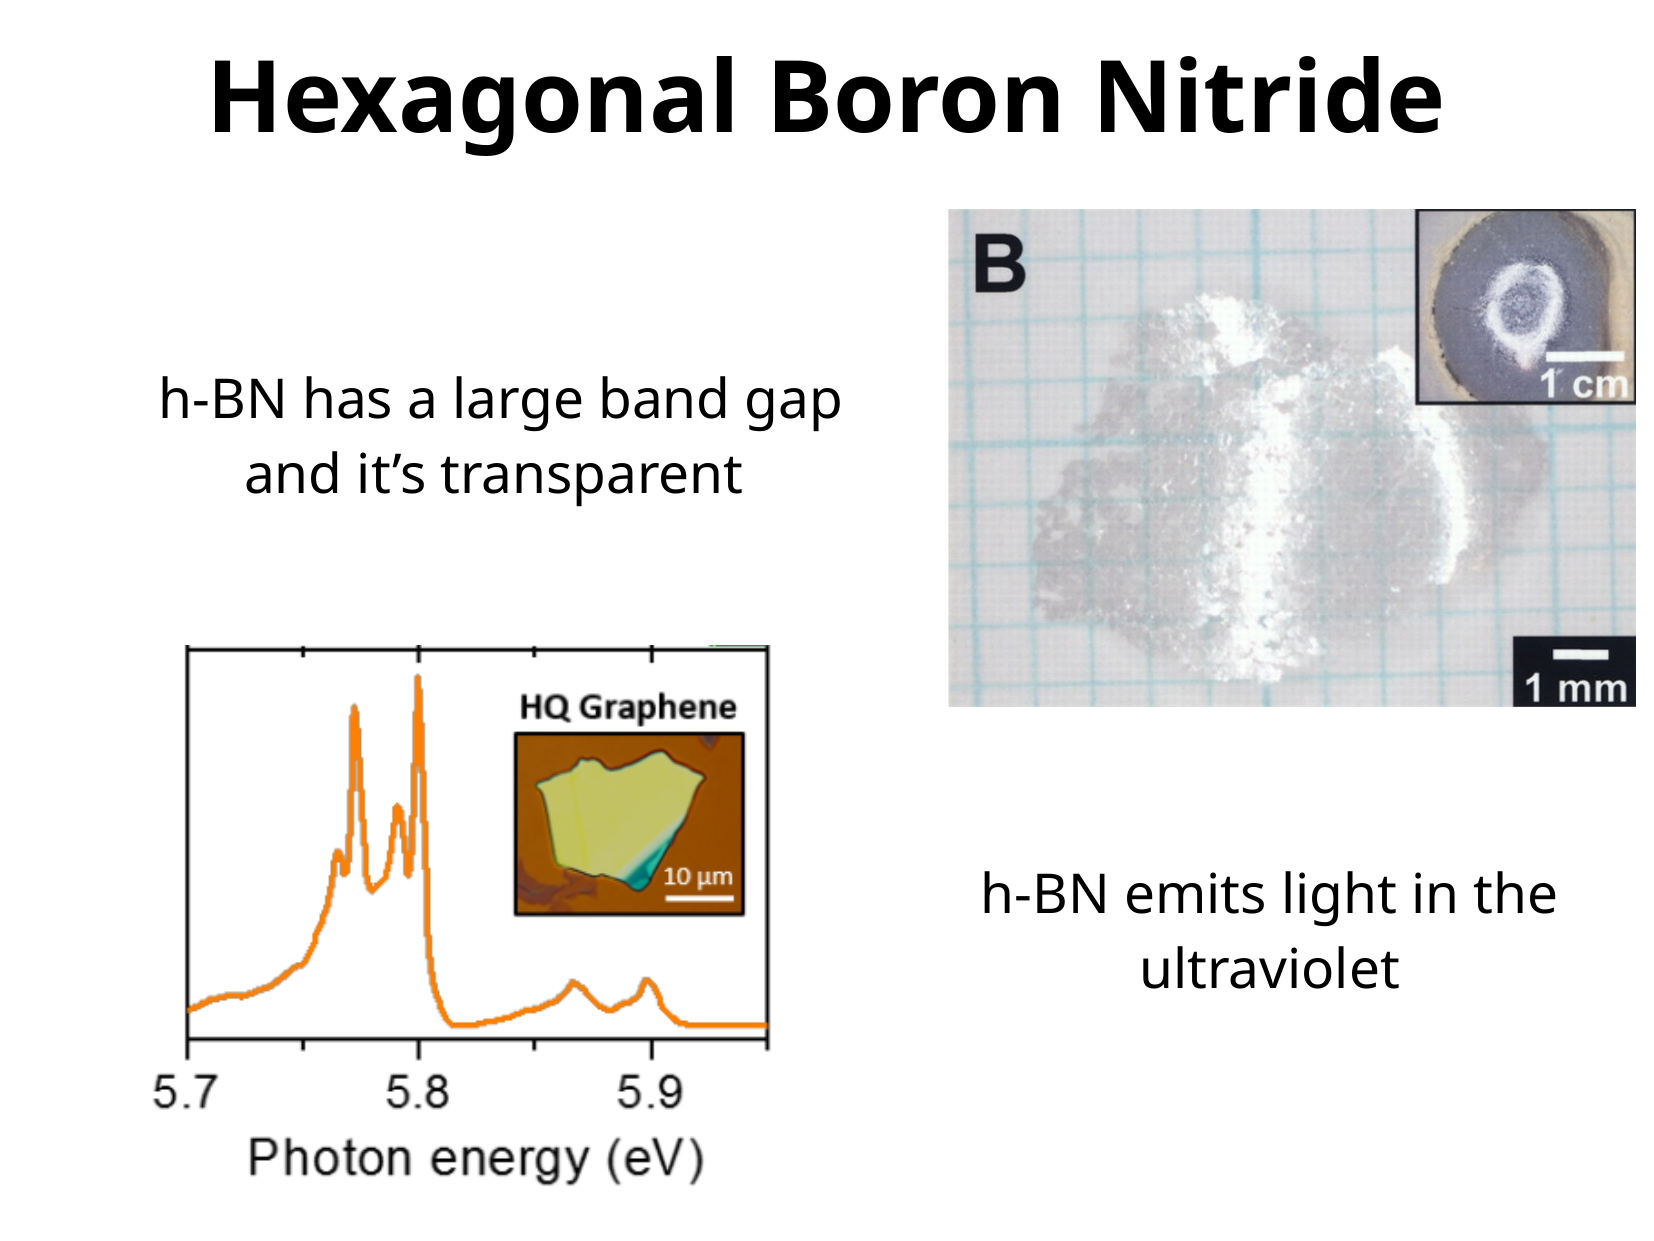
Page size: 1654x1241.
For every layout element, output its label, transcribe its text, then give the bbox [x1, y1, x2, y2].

title Hexagonal Boron Nitride [82, 37, 1571, 151]
picture [945, 209, 1636, 707]
text_box h-BN has a large band gap and it’s transparent [75, 360, 886, 511]
picture [142, 645, 796, 1188]
text_box h-BN emits light in the ultraviolet [843, 855, 1654, 1006]
